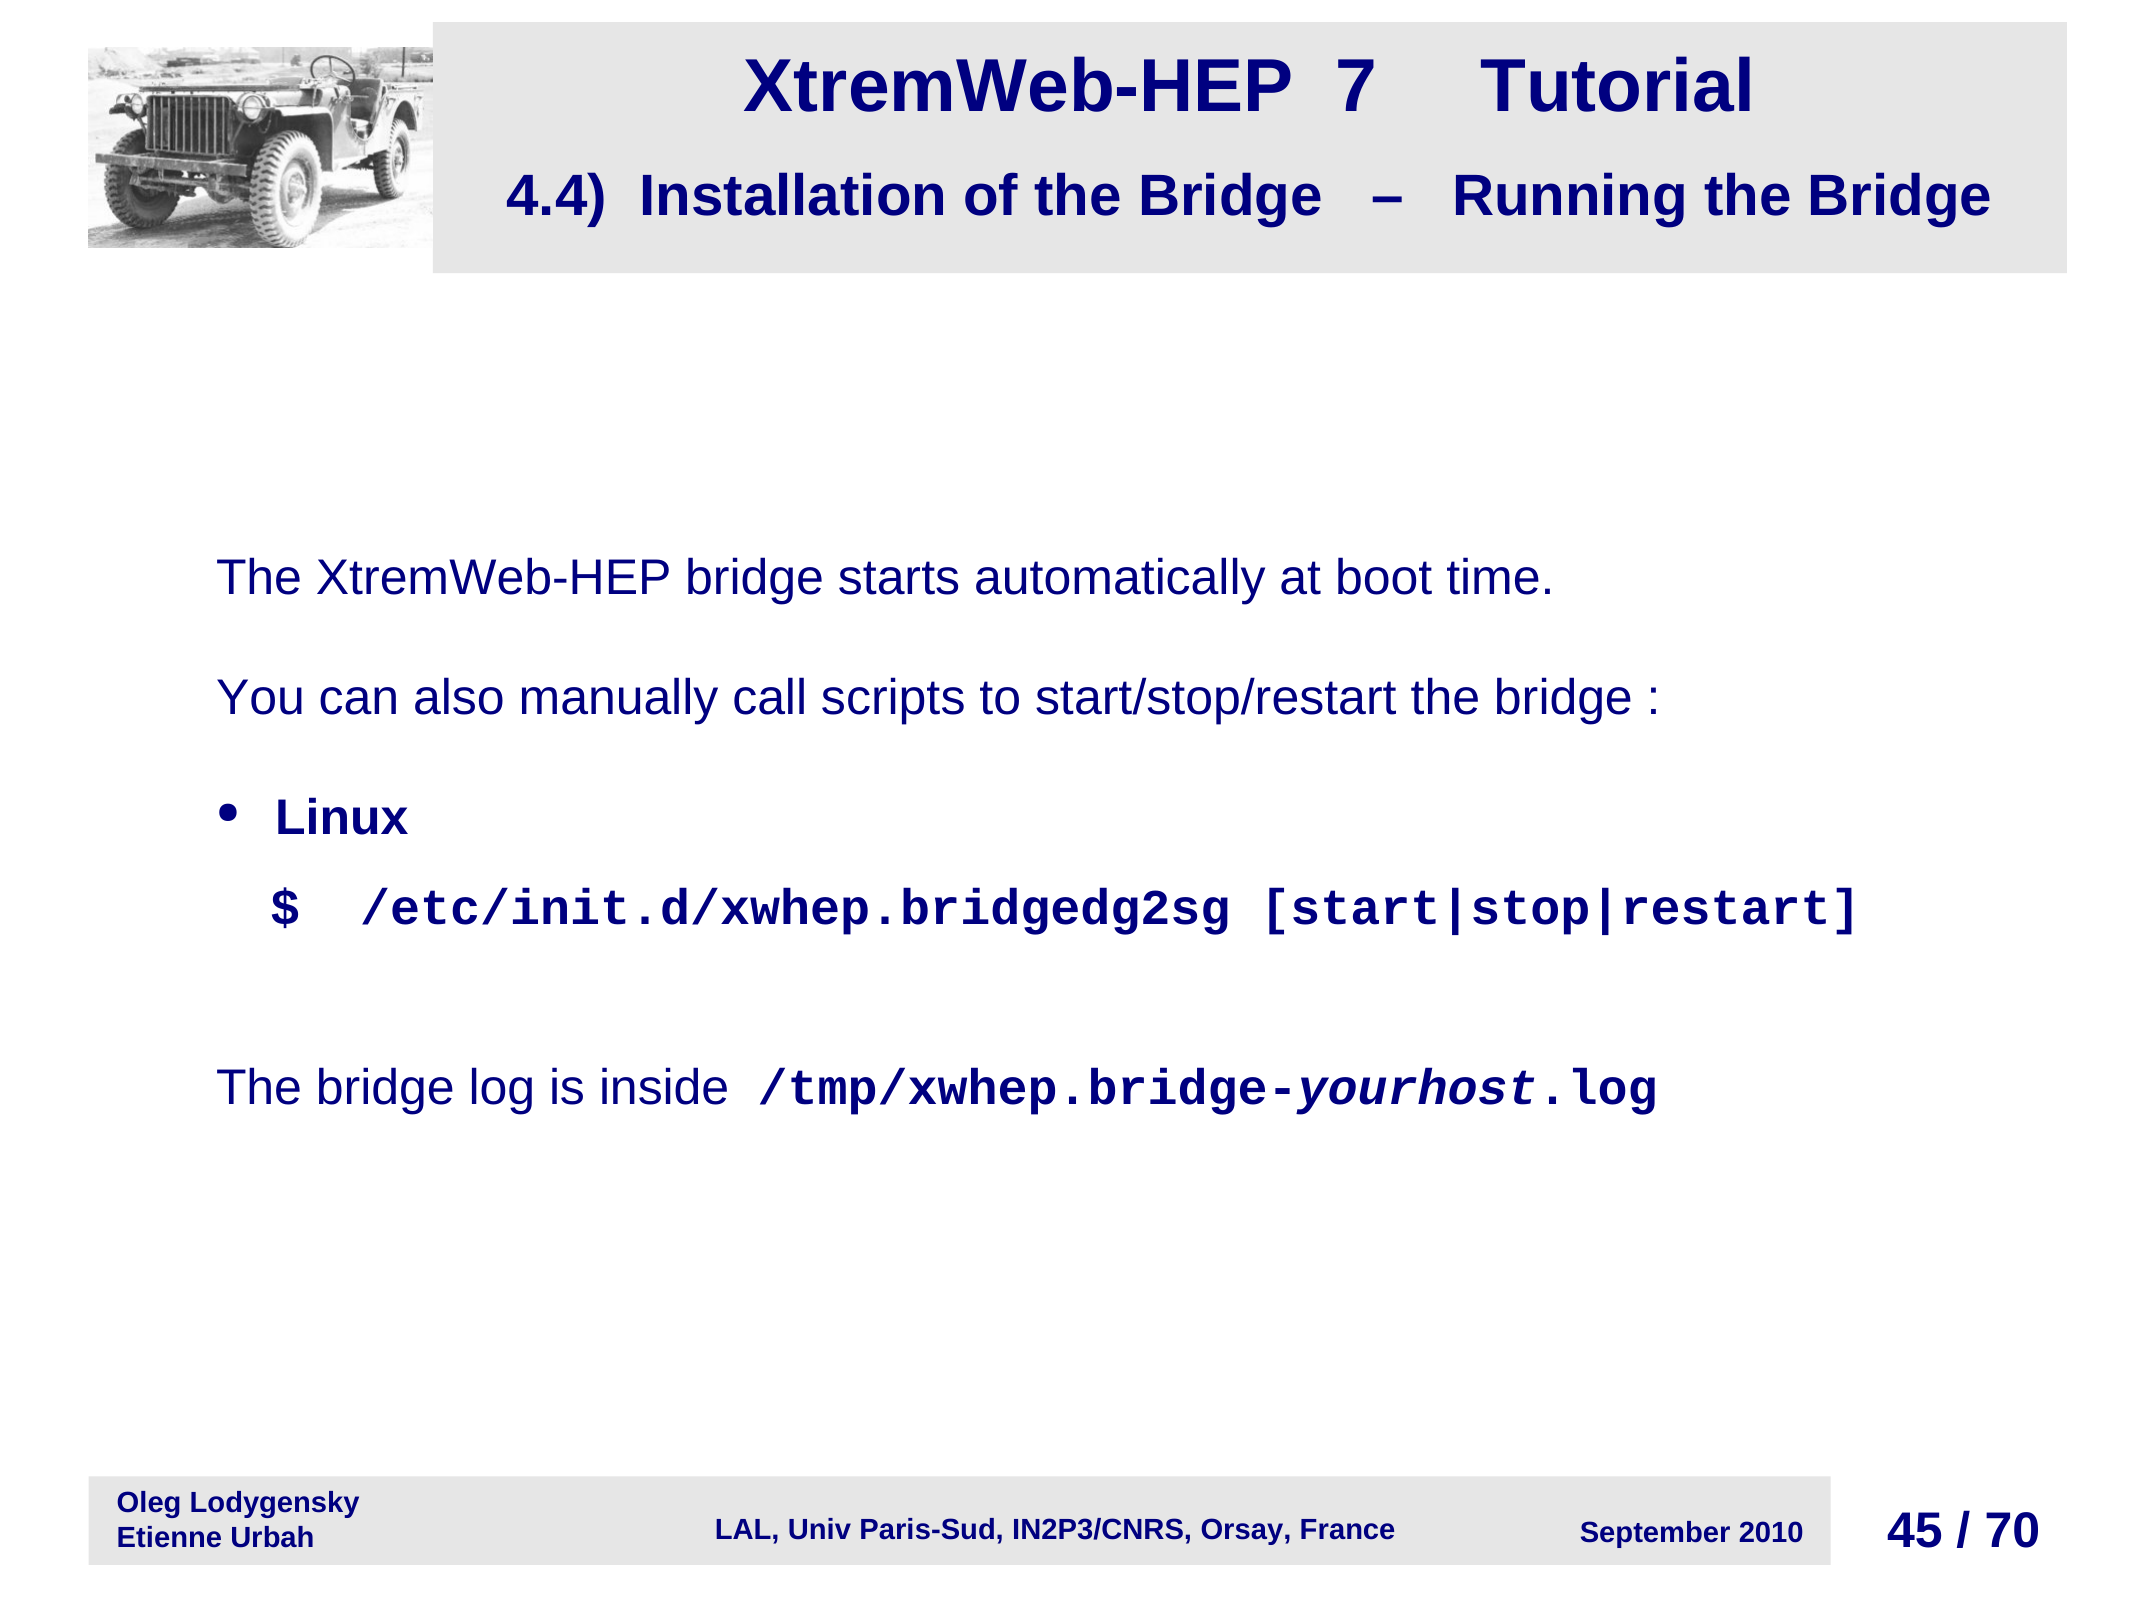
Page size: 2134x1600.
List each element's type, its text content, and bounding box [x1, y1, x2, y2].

picture [88, 47, 433, 248]
title 4.4) Installation of the Bridge – Running the Bridge [442, 118, 2067, 266]
text_box The XtremWeb-HEP bridge starts automatically at boot time. You can also manually call scripts to start/stop/restart the bridge : Linux $ /etc/init.d/xwhep.bridgedg2sg [start|stop|restart] The bridge log is inside /tmp/xwhep.bridge-yourhost.log [206, 540, 2038, 1149]
